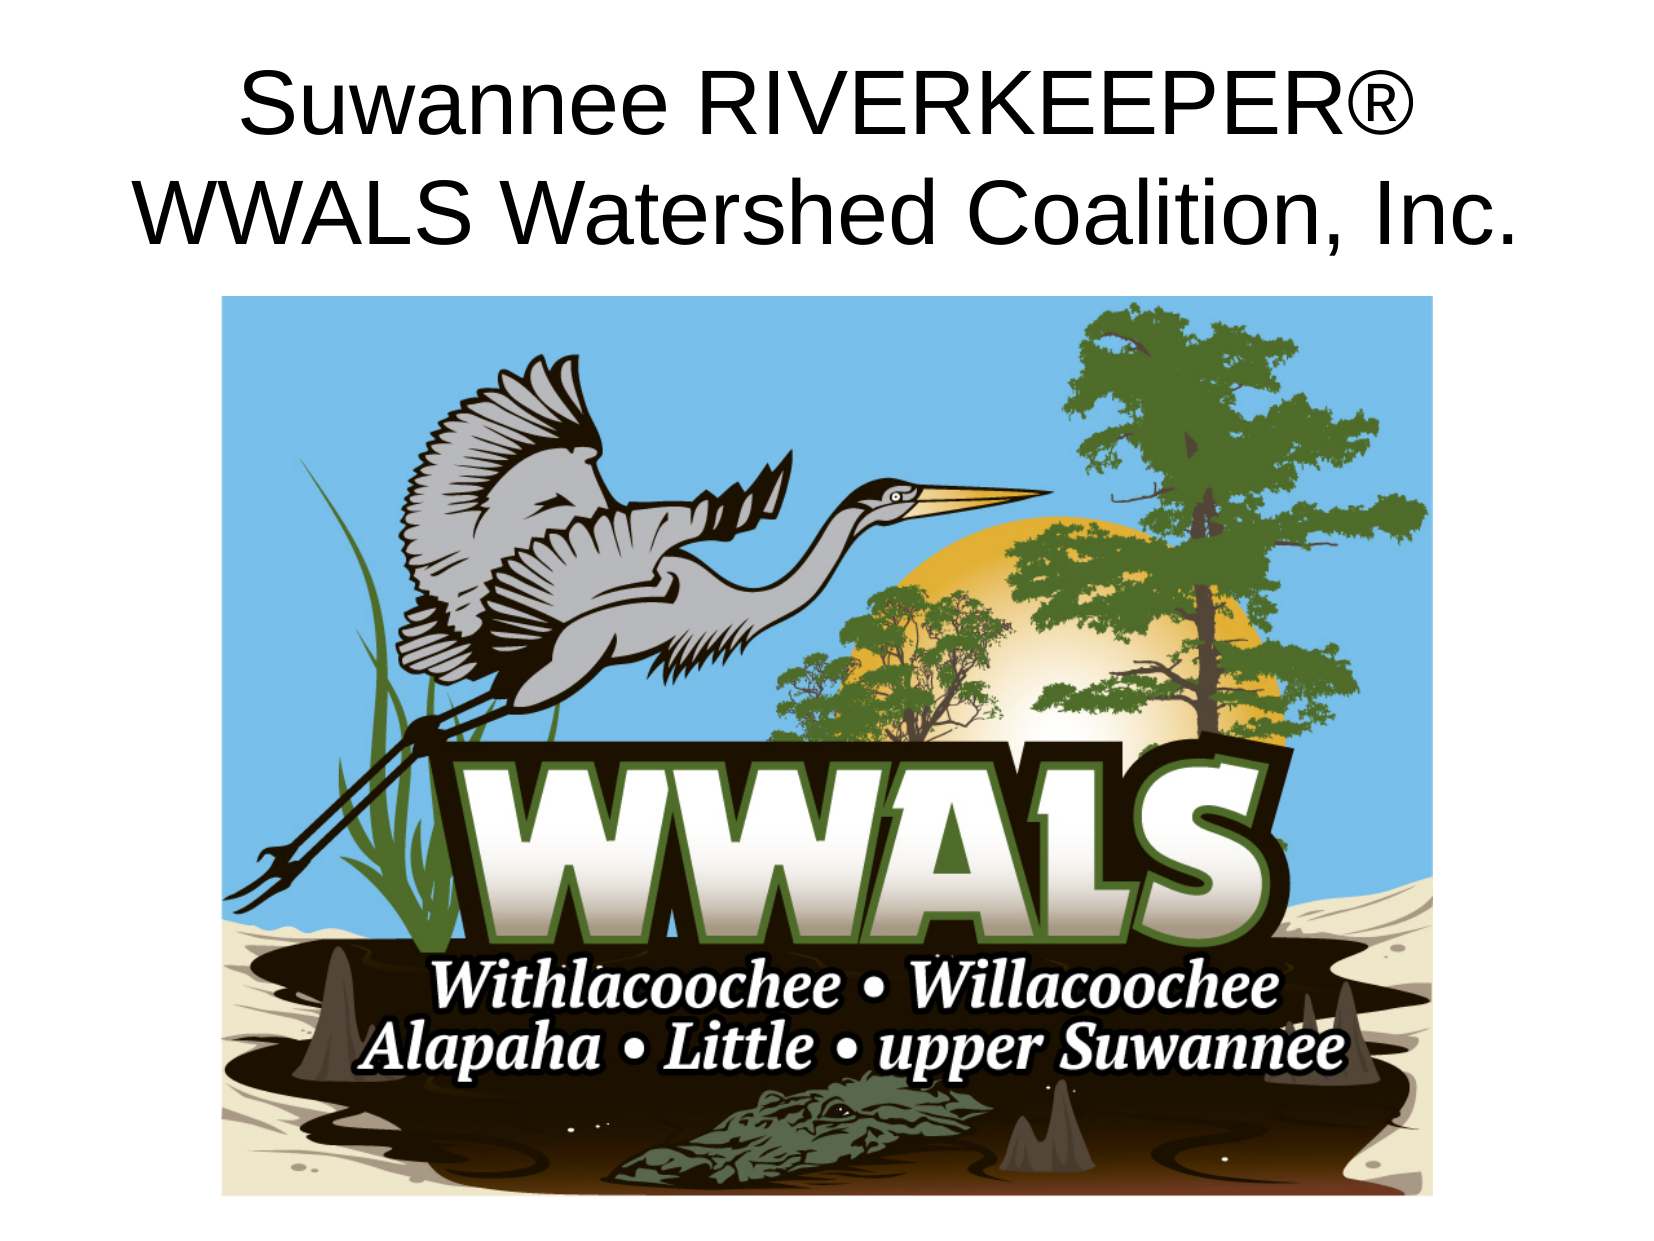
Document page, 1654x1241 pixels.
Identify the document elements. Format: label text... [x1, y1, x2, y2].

picture [220, 296, 1433, 1197]
text_box Suwannee RIVERKEEPER® WWALS Watershed Coalition, Inc. [82, 49, 1571, 257]
